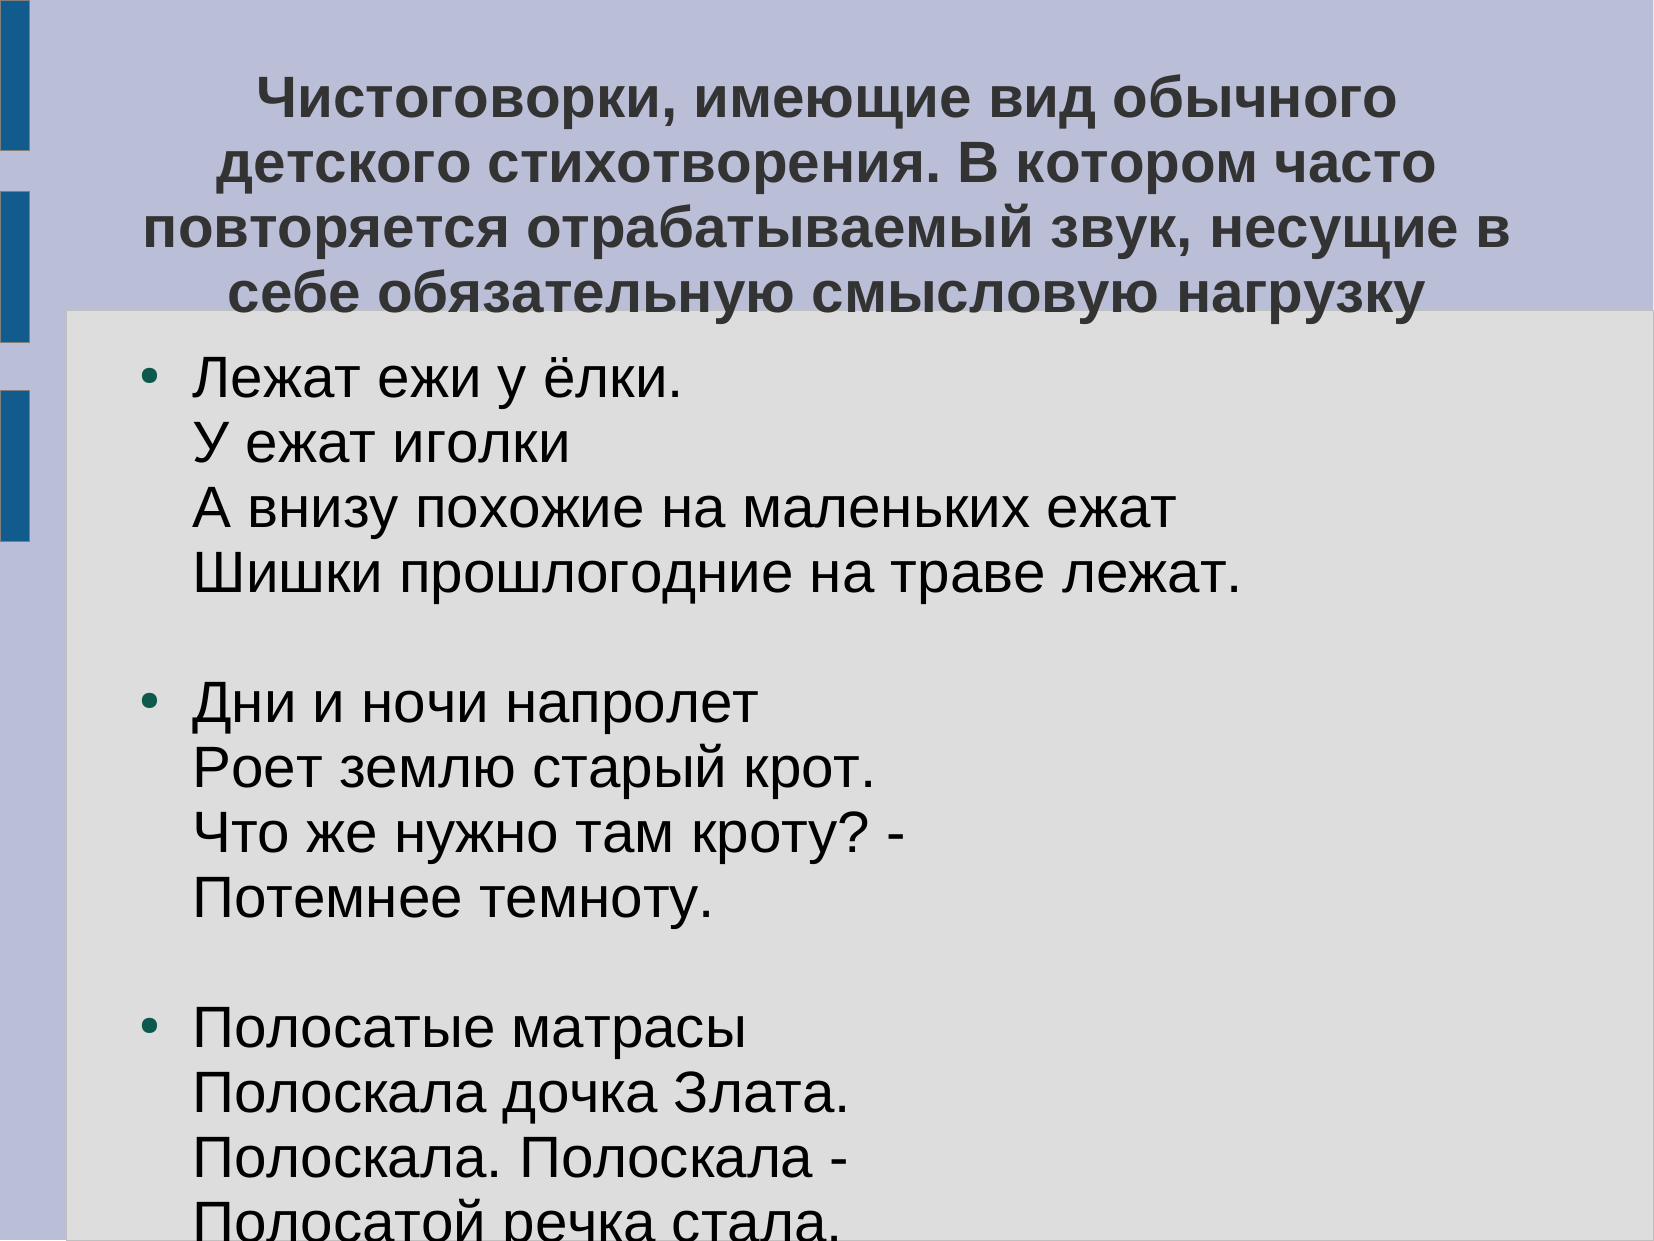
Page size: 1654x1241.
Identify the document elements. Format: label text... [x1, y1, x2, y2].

title Чистоговорки, имеющие вид обычного детского стихотворения. В котором часто повторяется отрабатываемый звук, несущие в себе обязательную смысловую нагрузку [121, 61, 1534, 328]
list Лежат ежи у ёлки. У ежат иголки А внизу похожие на маленьких ежат Шишки прошлогодние на траве лежат. Дни и ночи напролет Роет землю старый крот. Что же нужно там кроту? - Потемнее темноту. Полосатые матрасы Полоскала дочка Злата. Полоскала. Полоскала - Полосатой речка стала. [121, 344, 1534, 1241]
